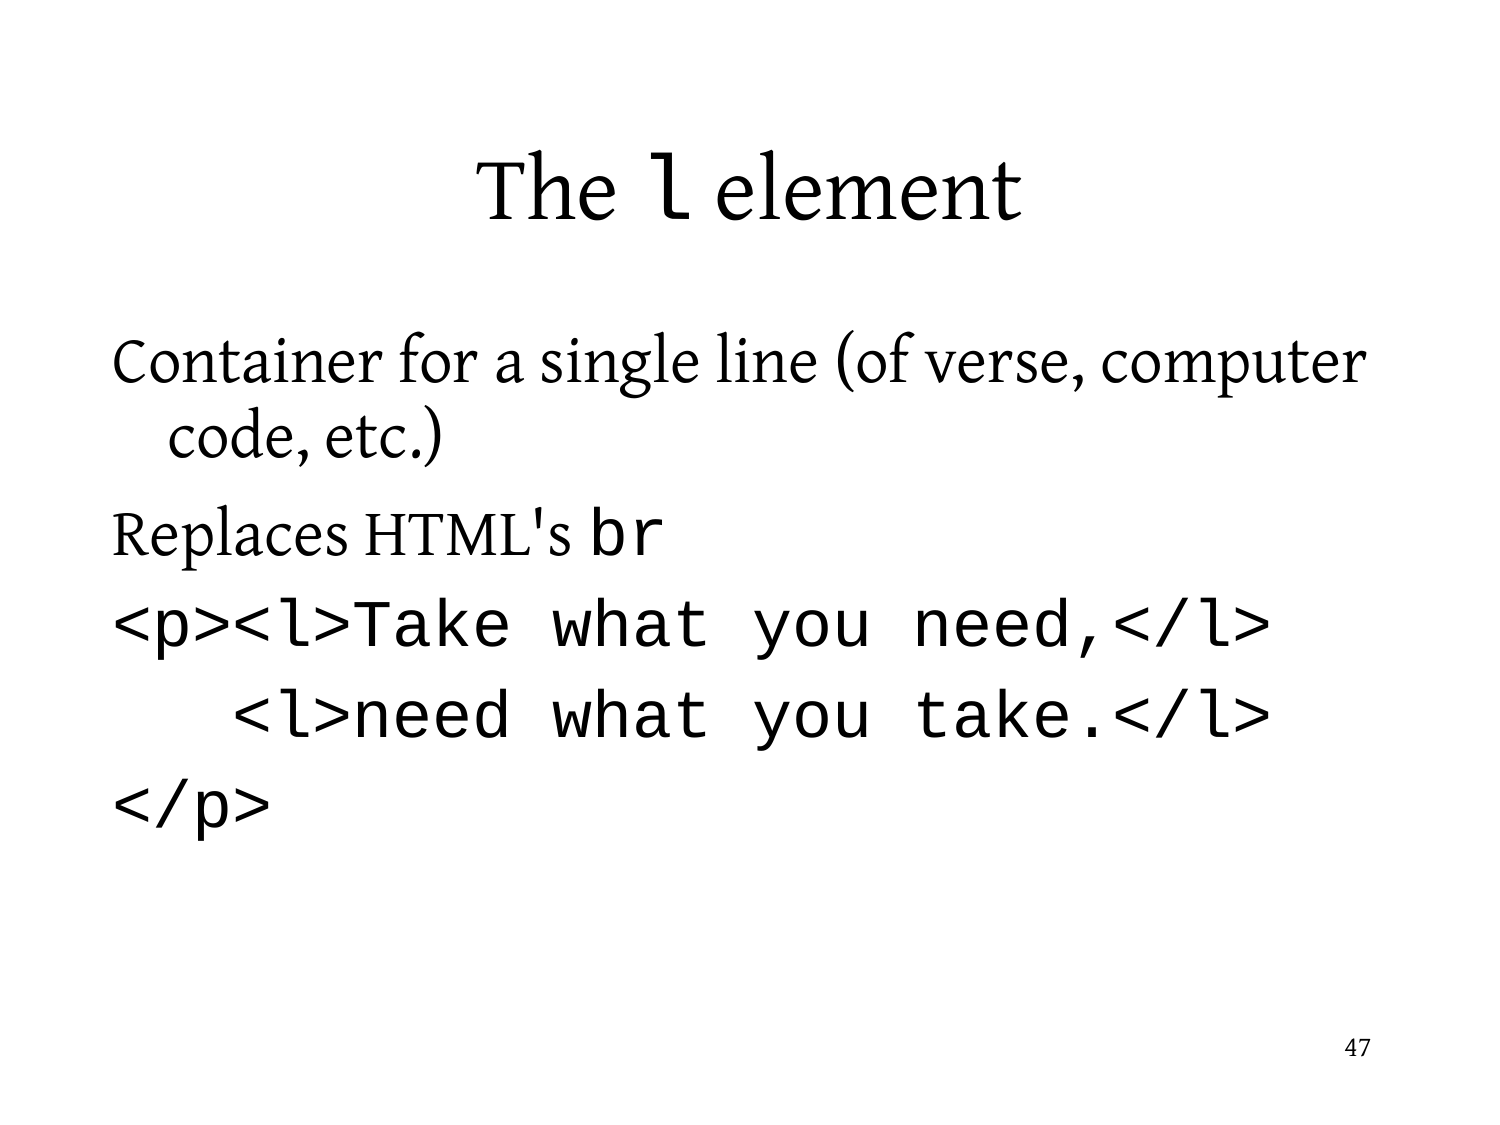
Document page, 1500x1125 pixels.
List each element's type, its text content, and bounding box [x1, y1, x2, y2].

list Container for a single line (of verse, computer code, etc.) Replaces HTML's br <p><l>Take what you need,</l> <l>need what you take.</l> </p> [112, 324, 1387, 1000]
title The l element [112, 63, 1387, 324]
